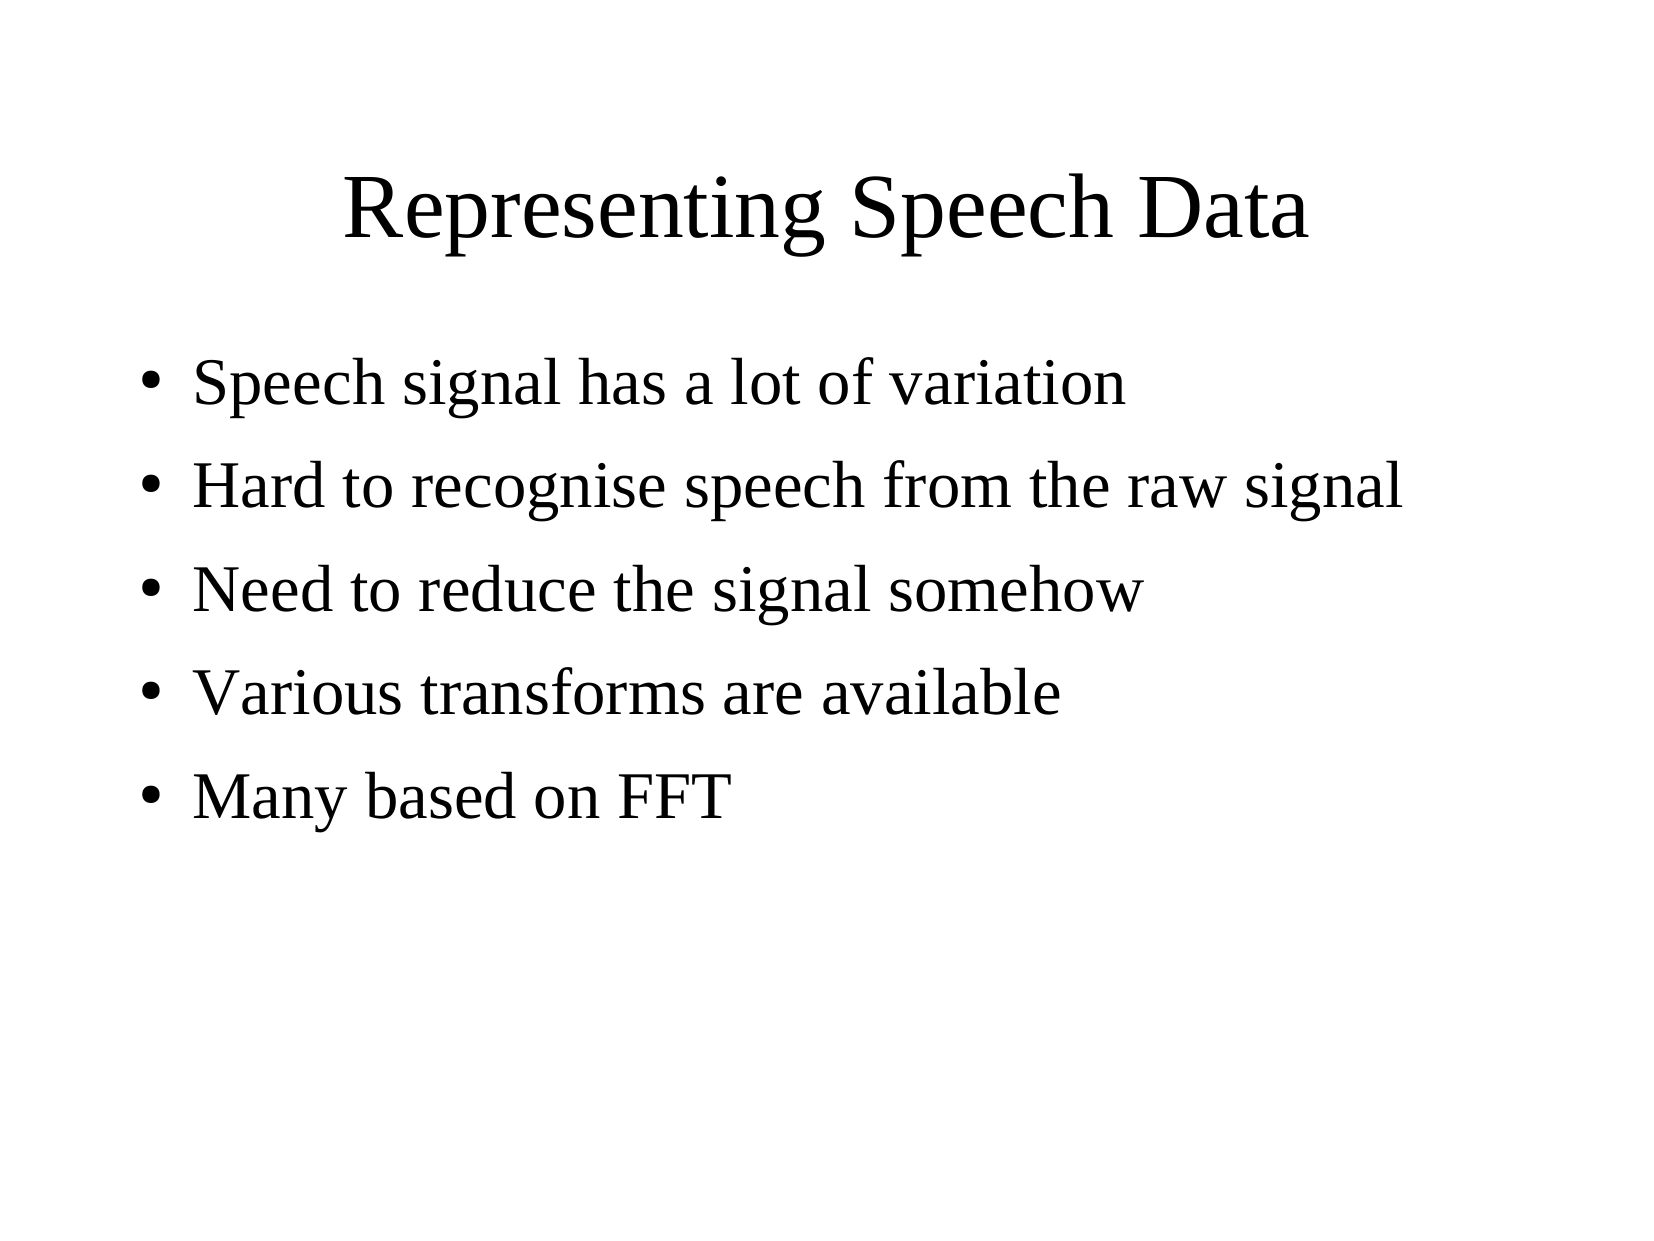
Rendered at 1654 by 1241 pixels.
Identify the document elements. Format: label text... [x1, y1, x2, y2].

title Representing Speech Data [121, 102, 1534, 311]
list Speech signal has a lot of variation Hard to recognise speech from the raw signal Need to reduce the signal somehow Various transforms are available Many based on FFT [121, 344, 1534, 1127]
